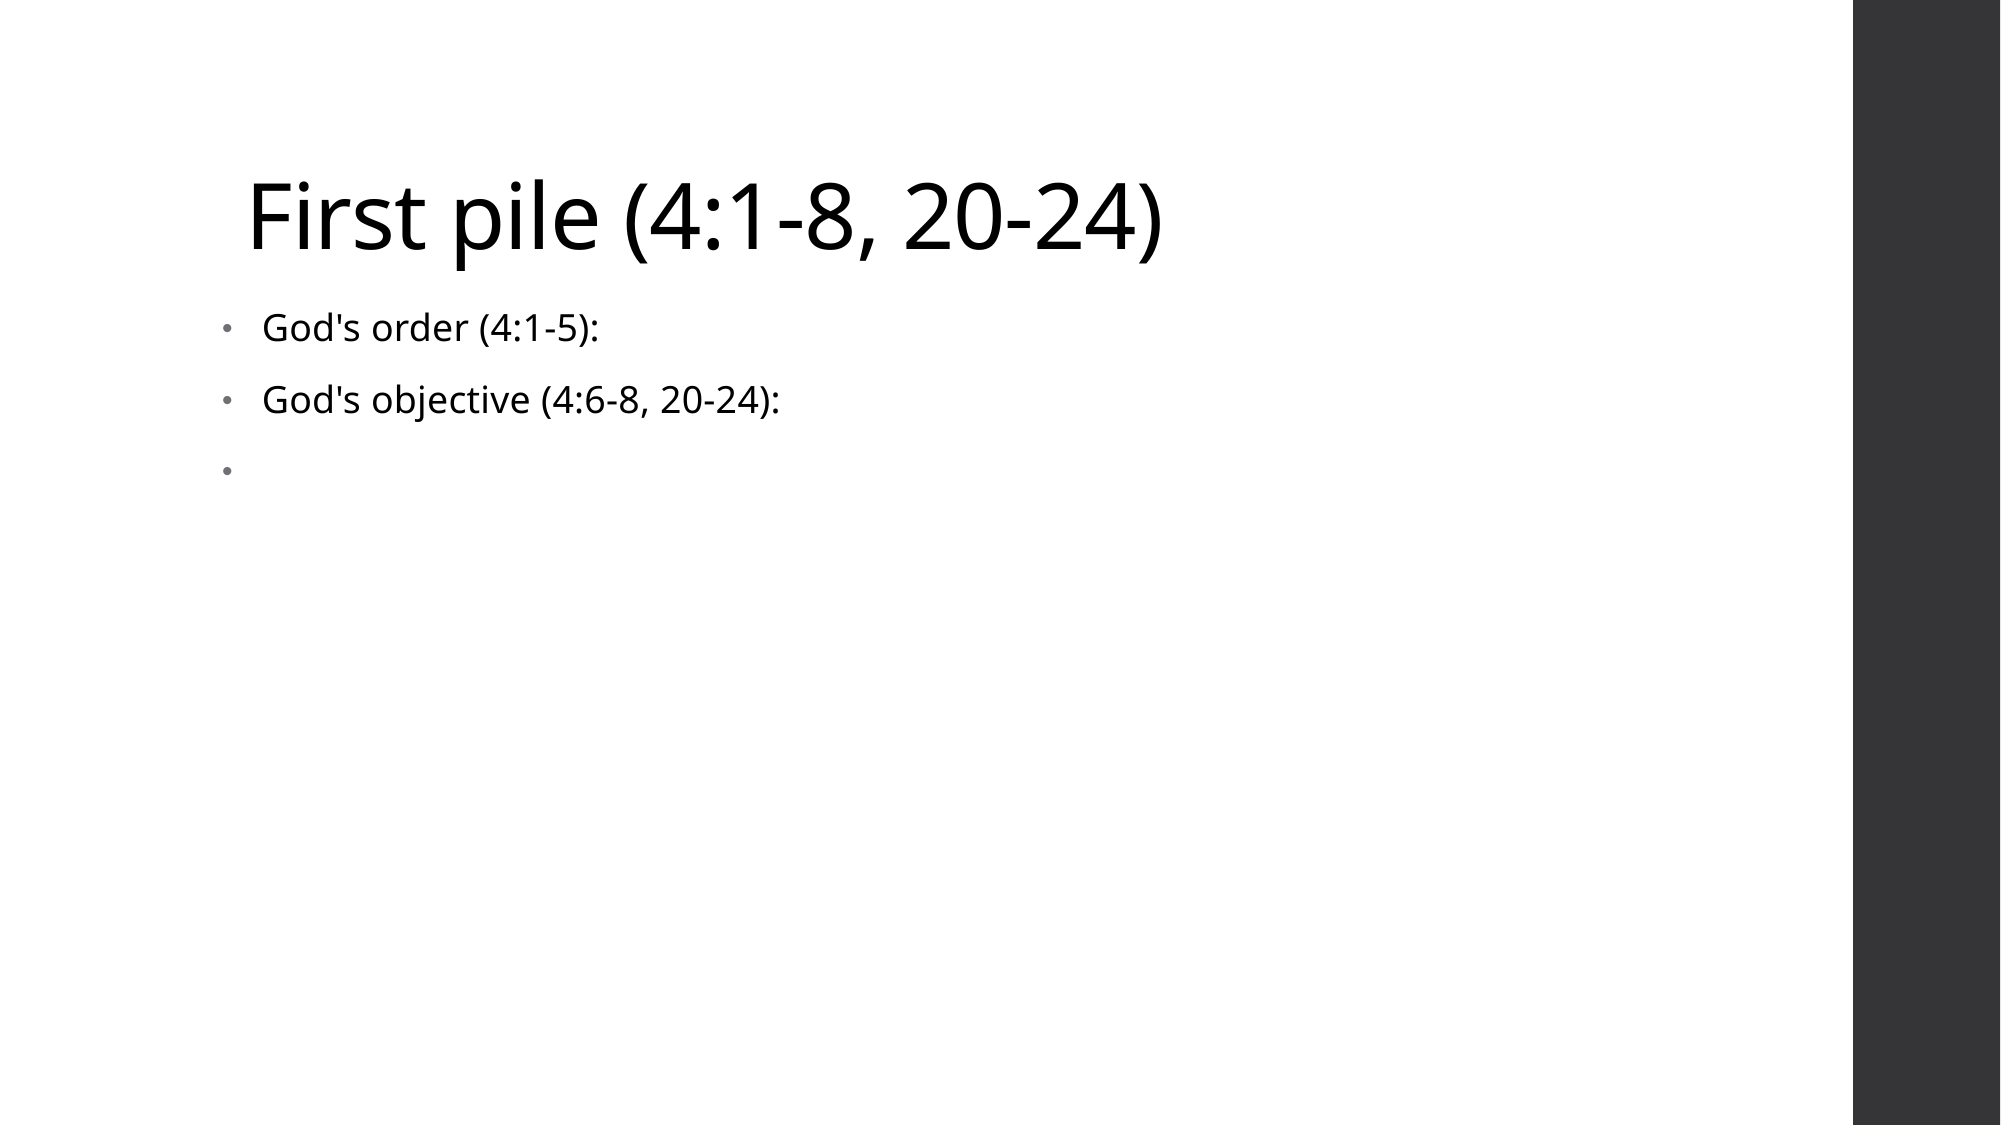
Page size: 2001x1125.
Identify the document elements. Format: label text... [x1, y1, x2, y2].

title First pile (4:1-8, 20-24) [206, 60, 1797, 278]
list God's order (4:1-5): God's objective (4:6-8, 20-24): [206, 299, 1617, 1014]
